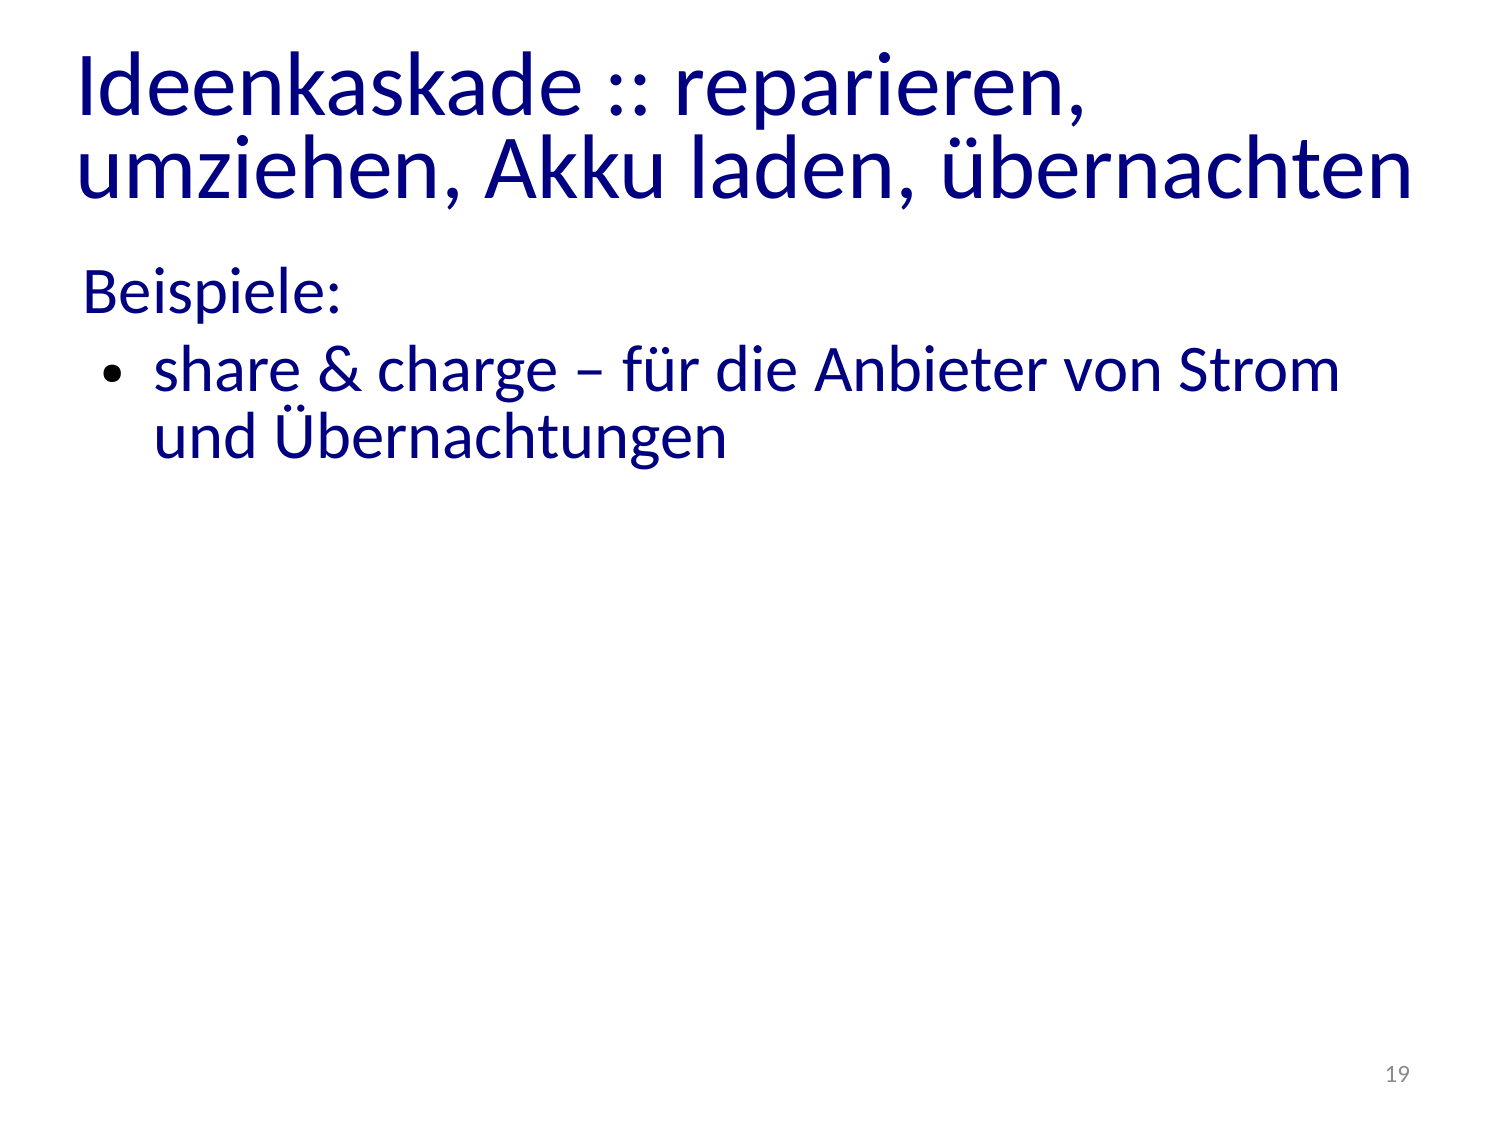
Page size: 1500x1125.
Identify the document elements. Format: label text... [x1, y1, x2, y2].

list Beispiele: share & charge – für die Anbieter von Strom und Übernachtungen [82, 263, 1425, 1028]
title Ideenkaskade :: reparieren, umziehen, Akku laden, übernachten [75, 47, 1441, 231]
